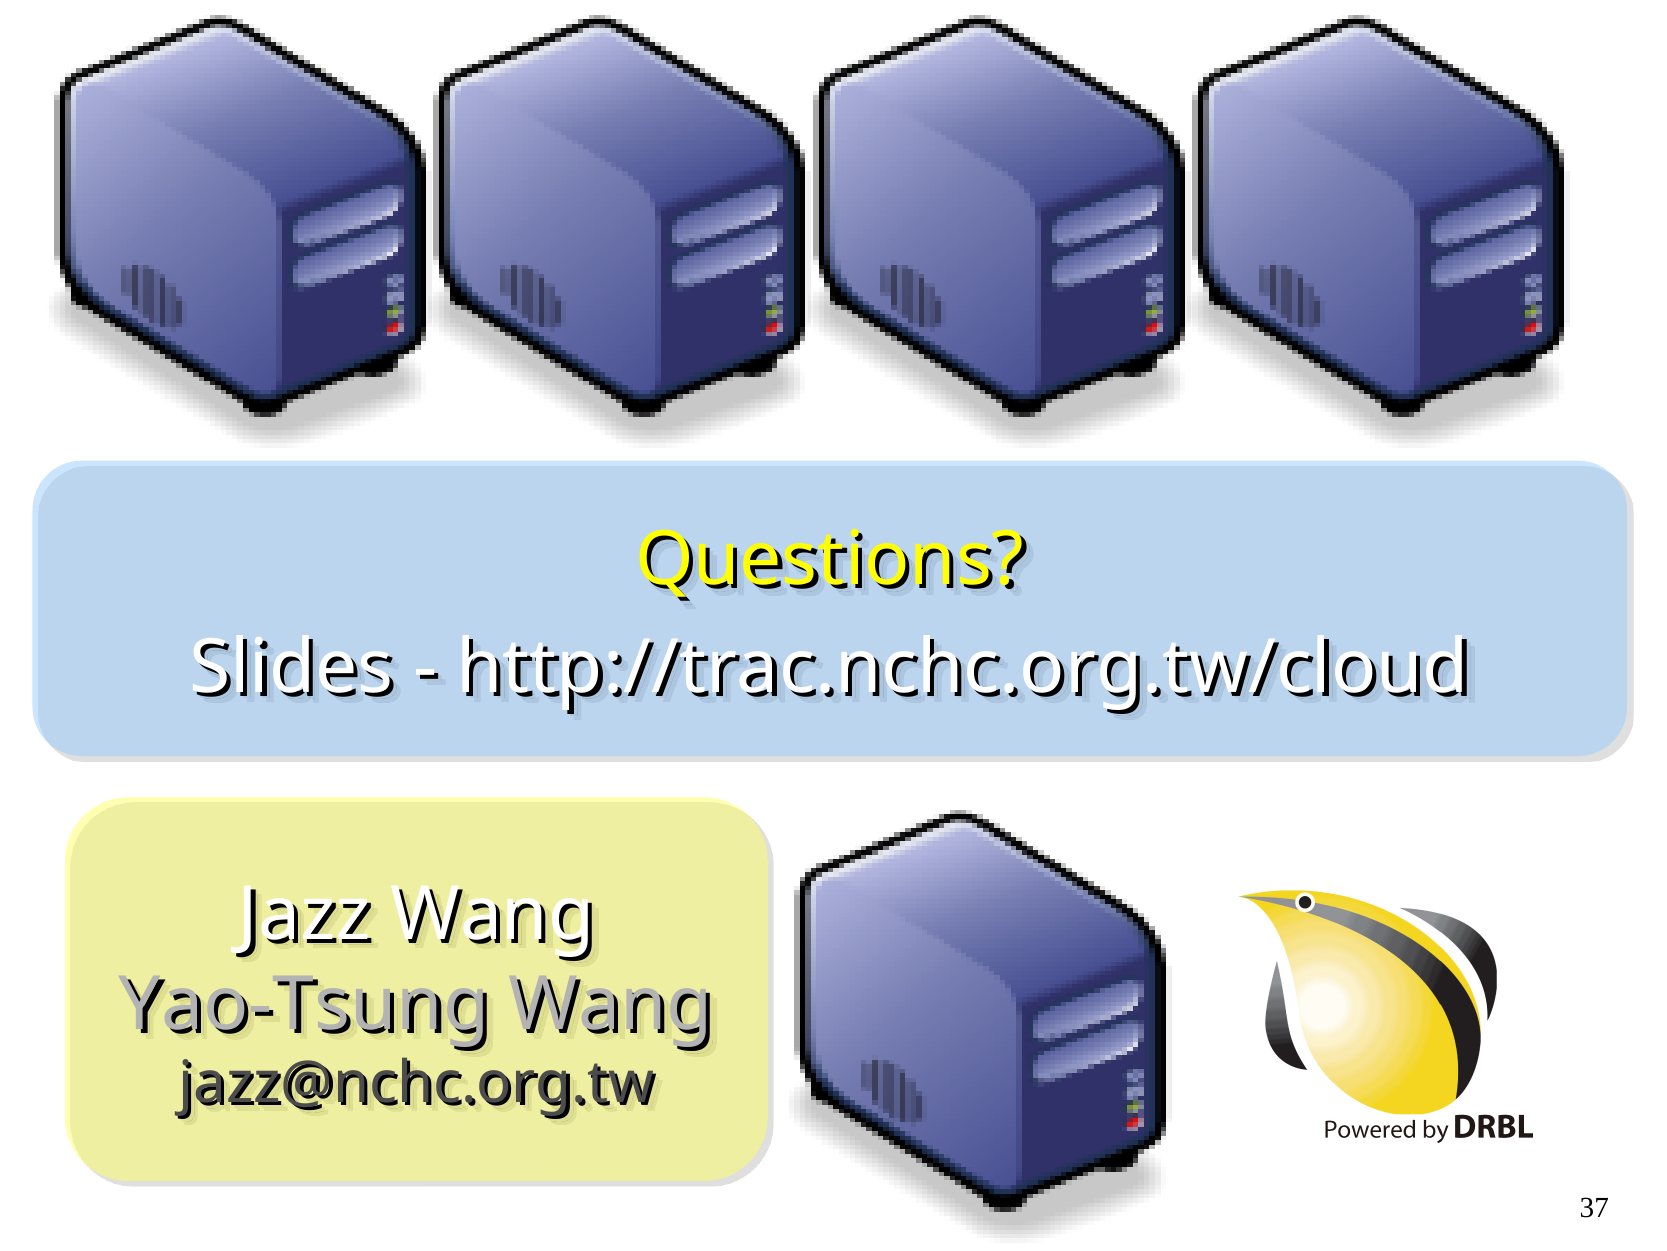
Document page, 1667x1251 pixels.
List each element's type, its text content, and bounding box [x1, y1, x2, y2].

text_box Jazz Wang Yao-Tsung Wang jazz@nchc.org.tw [64, 797, 767, 1182]
picture [27, 2, 1609, 502]
picture [767, 797, 1211, 1251]
picture [1224, 874, 1548, 1152]
text_box Questions? Slides - http://trac.nchc.org.tw/cloud [32, 460, 1628, 757]
